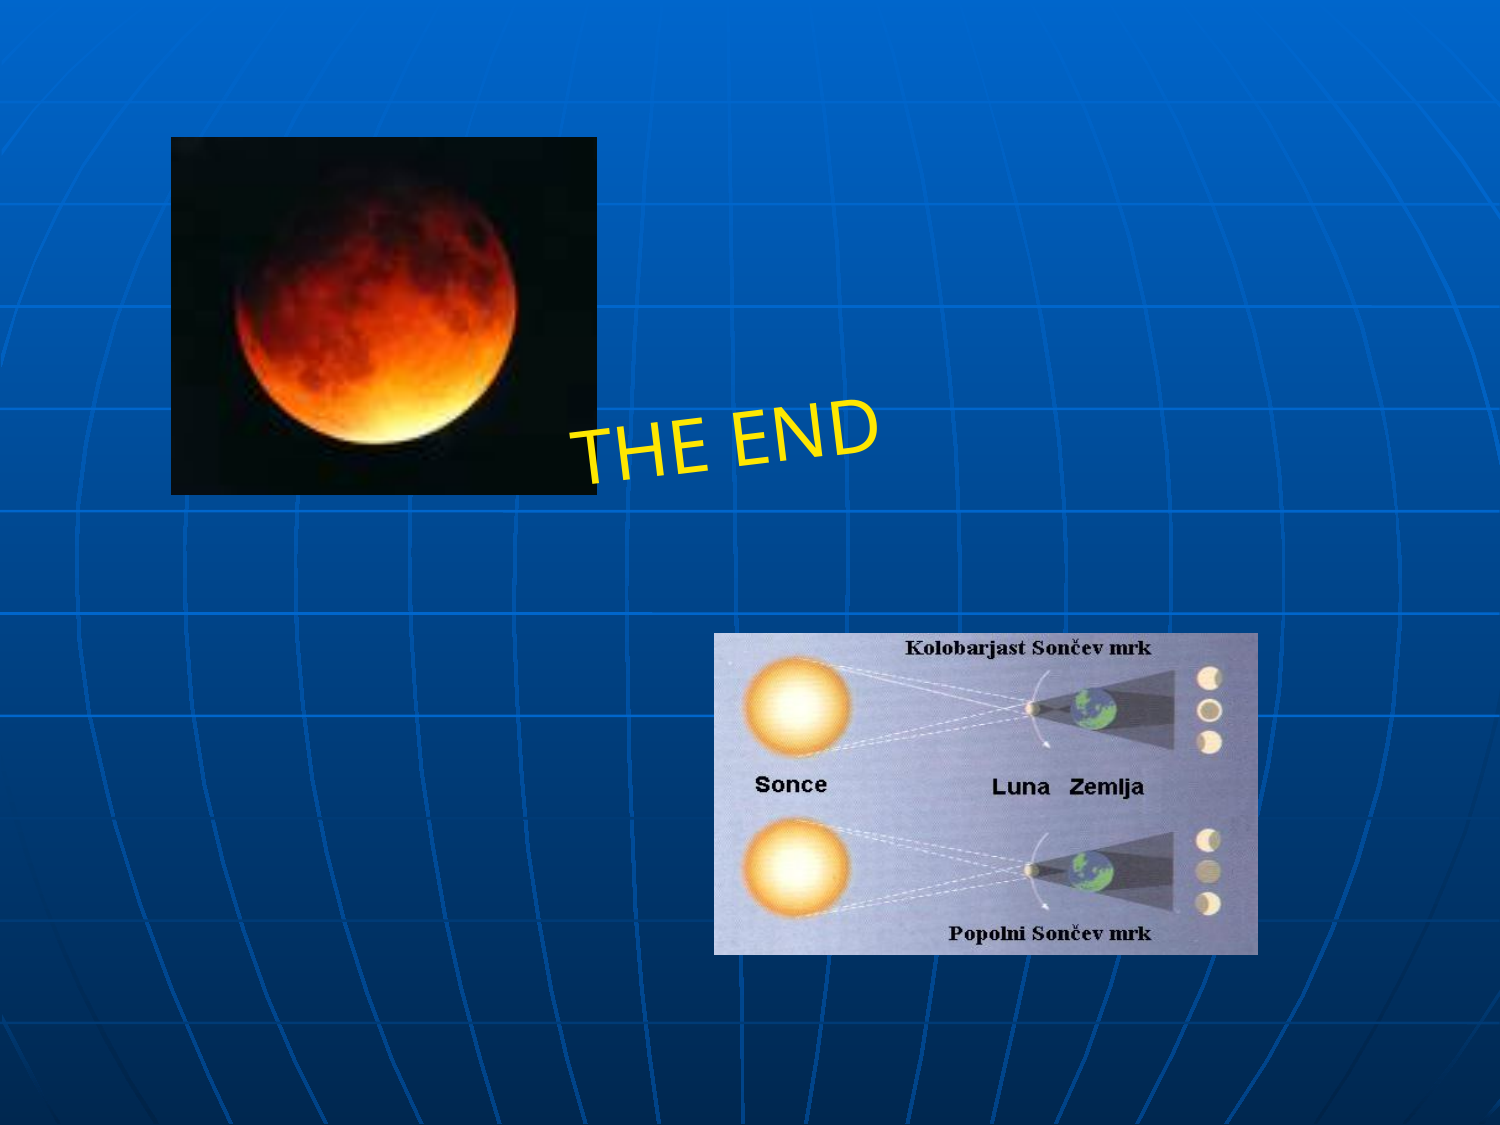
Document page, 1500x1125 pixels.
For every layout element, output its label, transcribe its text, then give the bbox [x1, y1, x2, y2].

text_box THE END [479, 356, 985, 615]
picture [714, 633, 1258, 955]
picture [171, 137, 597, 495]
